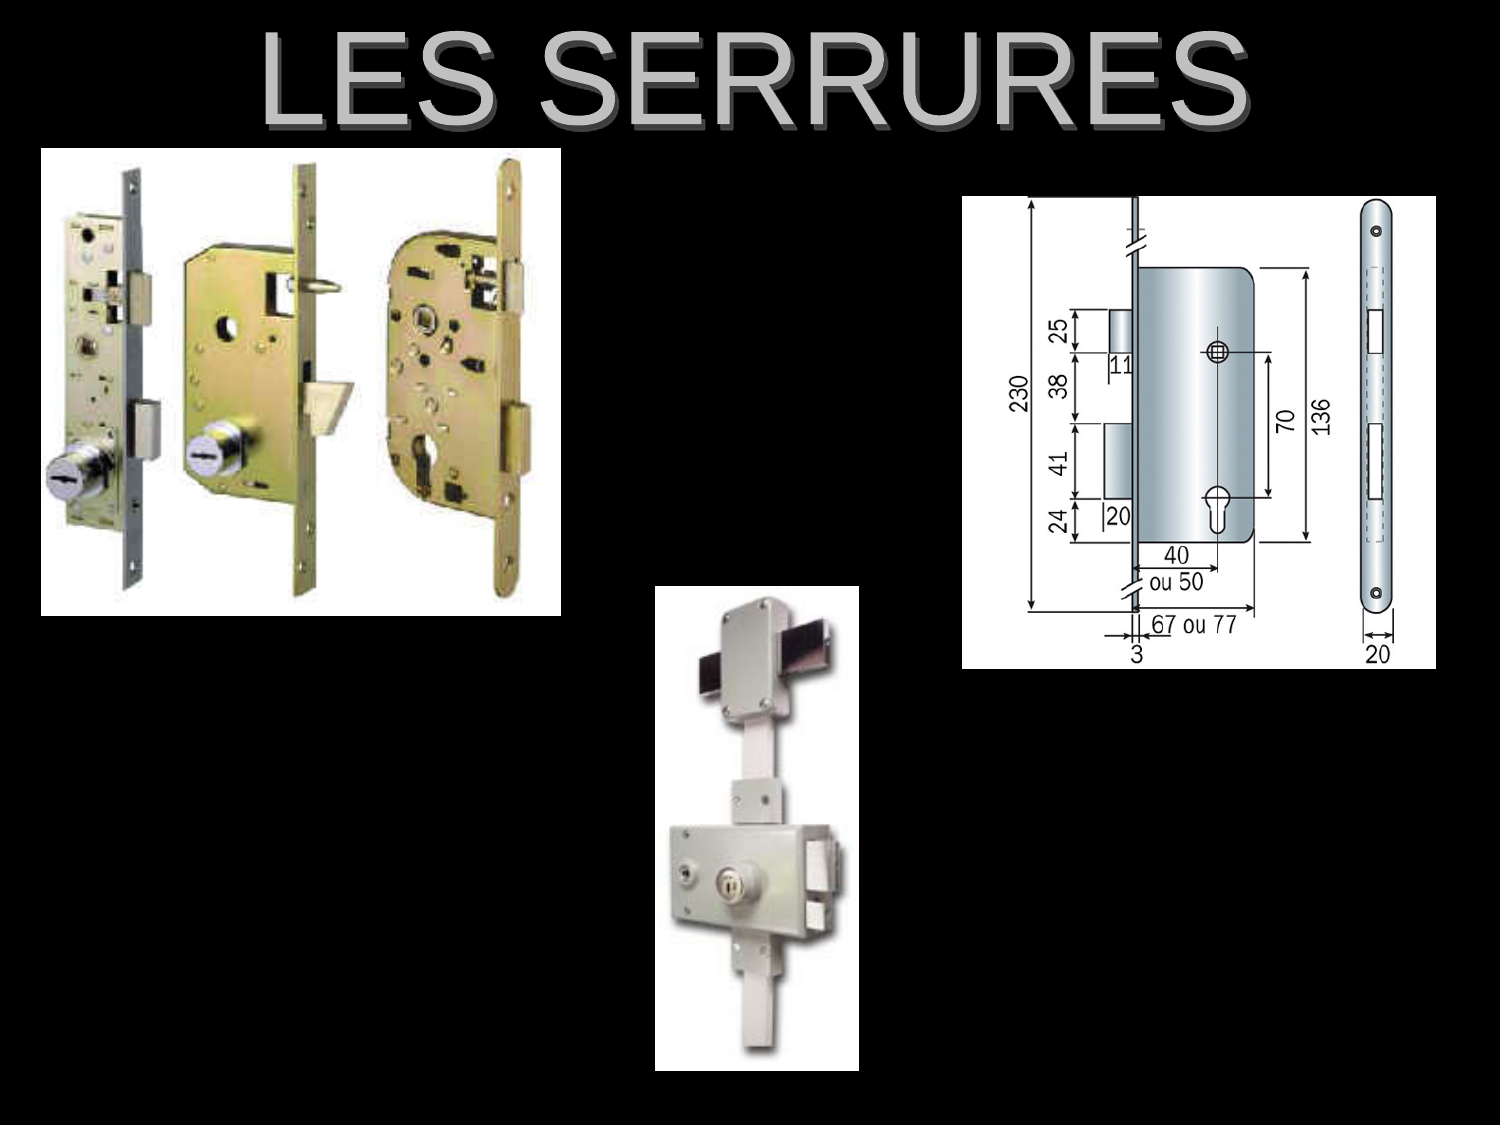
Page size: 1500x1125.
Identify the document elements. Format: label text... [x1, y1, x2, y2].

text_box LES SERRURES [1171, 30, 1247, 126]
text_box LES SERRURES [810, 32, 888, 125]
text_box LES SERRURES [337, 32, 408, 125]
text_box LES SERRURES [631, 32, 702, 125]
picture [962, 196, 1436, 670]
picture [655, 586, 859, 1071]
text_box LES SERRURES [418, 30, 493, 126]
picture [41, 148, 561, 616]
text_box LES SERRURES [1090, 32, 1161, 125]
text_box LES SERRURES [540, 30, 615, 126]
text_box LES SERRURES [903, 32, 977, 126]
text_box LES SERRURES [265, 32, 323, 125]
text_box LES SERRURES [997, 32, 1074, 125]
text_box LES SERRURES [717, 32, 795, 125]
